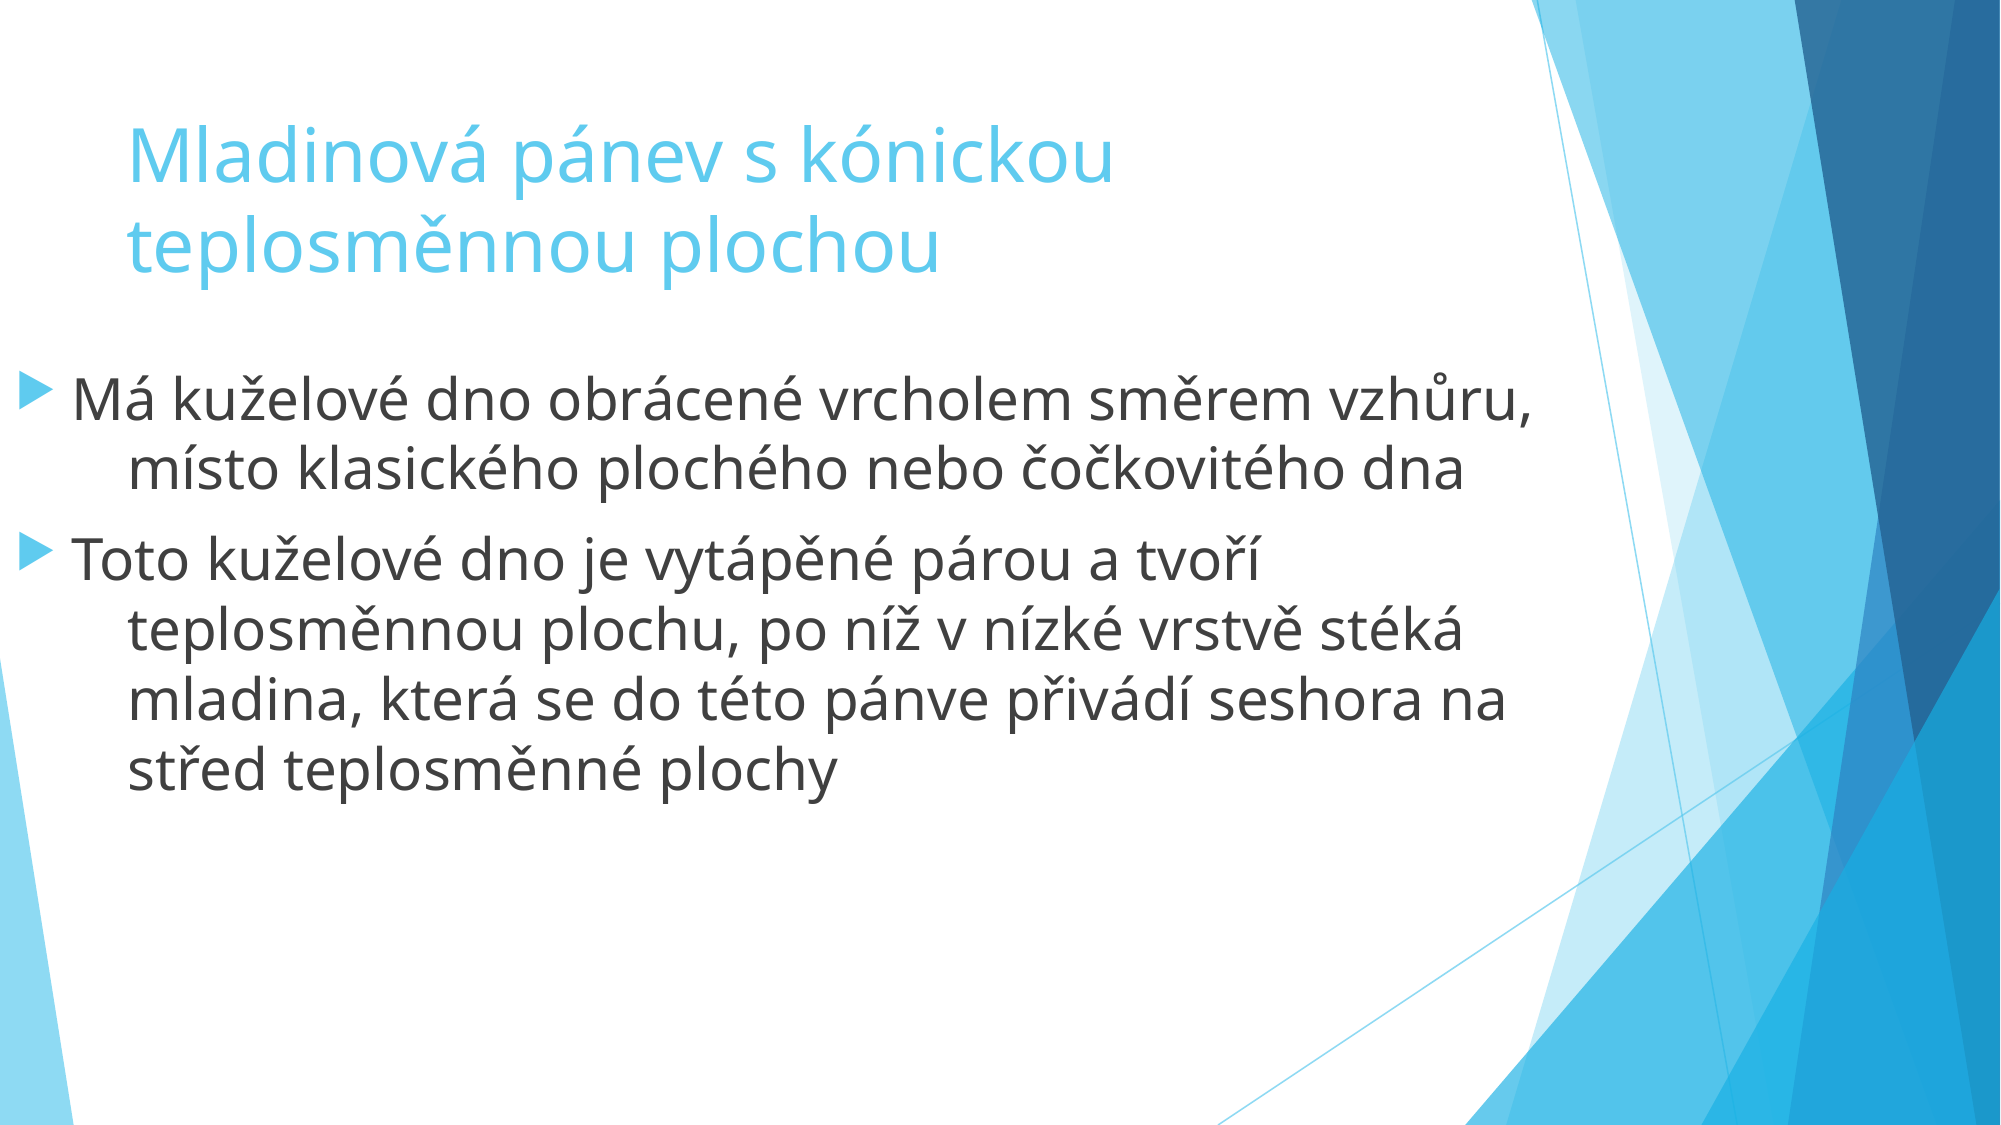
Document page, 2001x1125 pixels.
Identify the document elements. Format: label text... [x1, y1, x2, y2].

list Má kuželové dno obrácené vrcholem směrem vzhůru, místo klasického plochého nebo čočkovitého dna Toto kuželové dno je vytápěné párou a tvoří teplosměnnou plochu, po níž v nízké vrstvě stéká mladina, která se do této pánve přivádí seshora na střed teplosměnné plochy [0, 354, 1651, 992]
title Mladinová pánev s kónickou teplosměnnou plochou [111, 99, 1522, 317]
